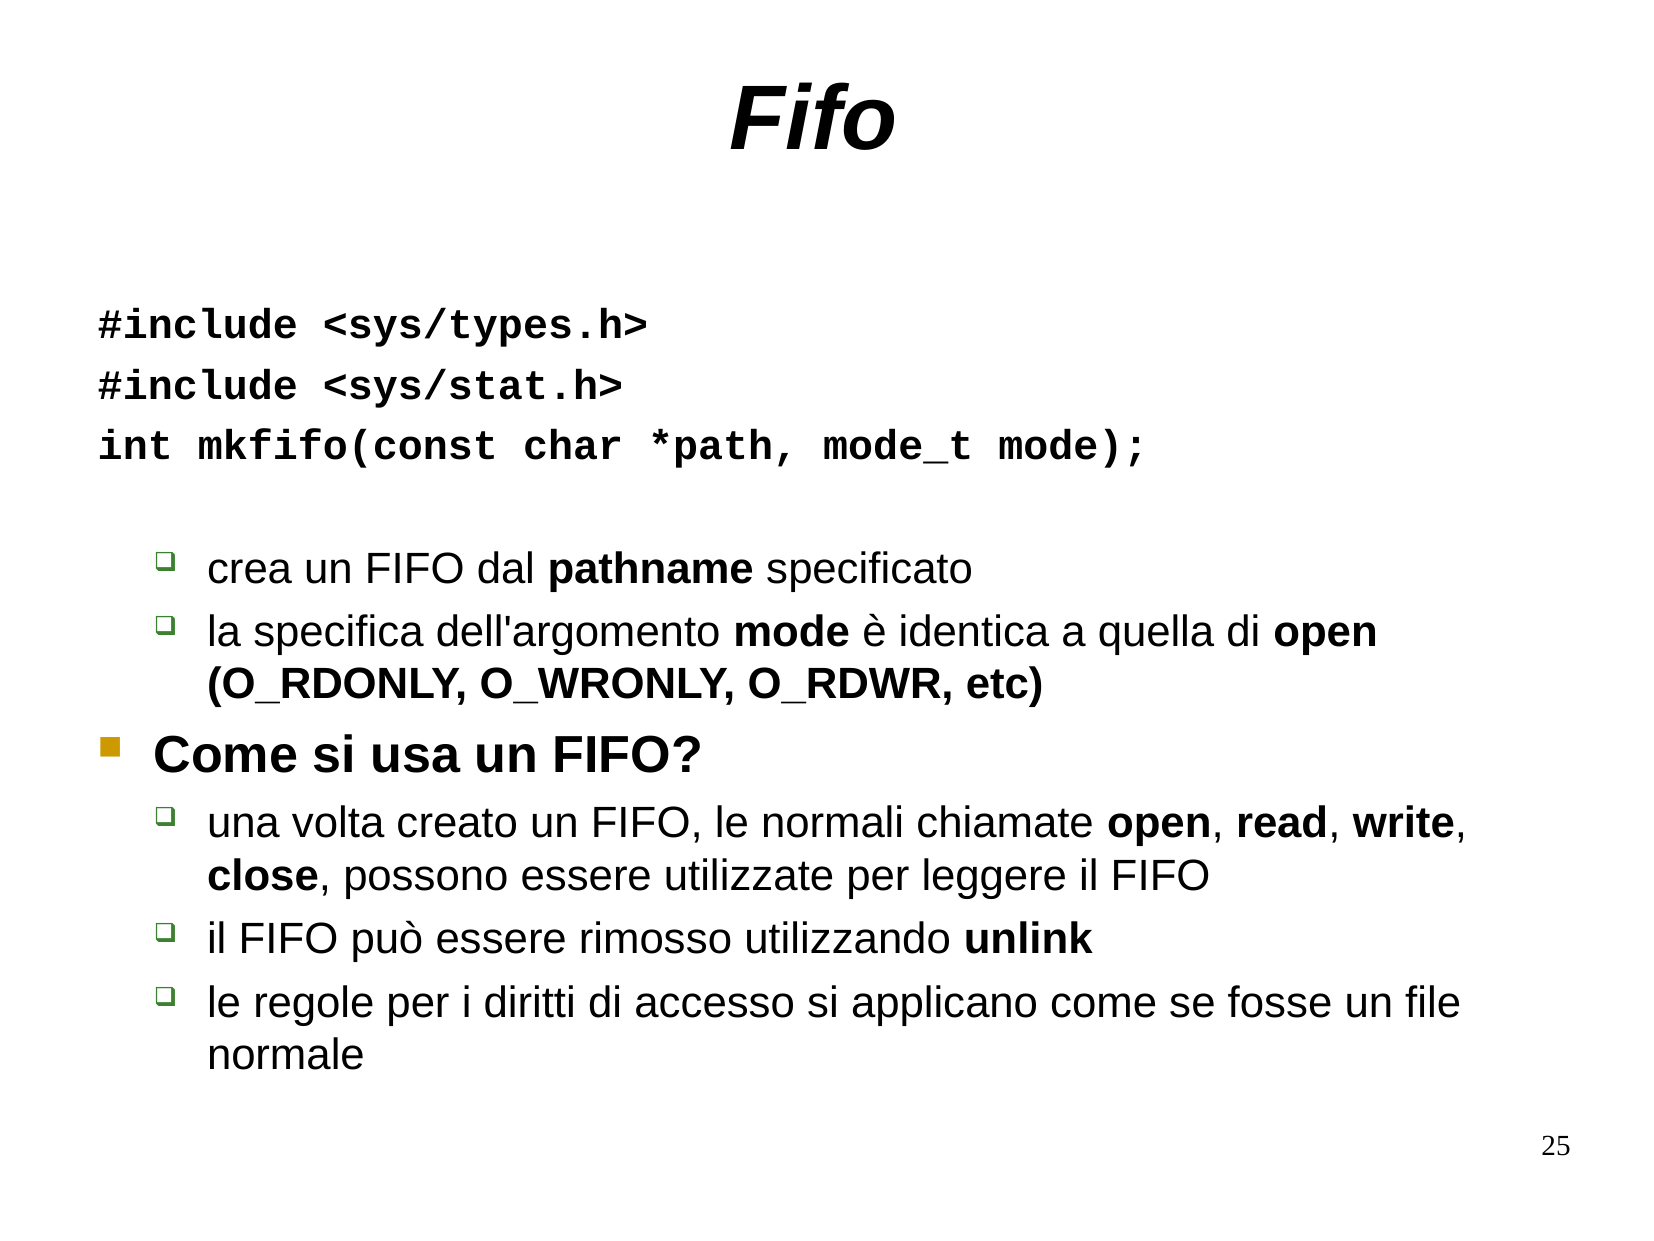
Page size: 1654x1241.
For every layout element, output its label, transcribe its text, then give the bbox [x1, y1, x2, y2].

list #include <sys/types.h> #include <sys/stat.h> int mkfifo(const char *path, mode_t mode); crea un FIFO dal pathname specificato la specifica dell'argomento mode è identica a quella di open (O_RDONLY, O_WRONLY, O_RDWR, etc) Come si usa un FIFO? una volta creato un FIFO, le normali chiamate open, read, write, close, possono essere utilizzate per leggere il FIFO il FIFO può essere rimosso utilizzando unlink le regole per i diritti di accesso si applicano come se fosse un file normale [82, 289, 1571, 1150]
title Fifo [82, 50, 1571, 257]
